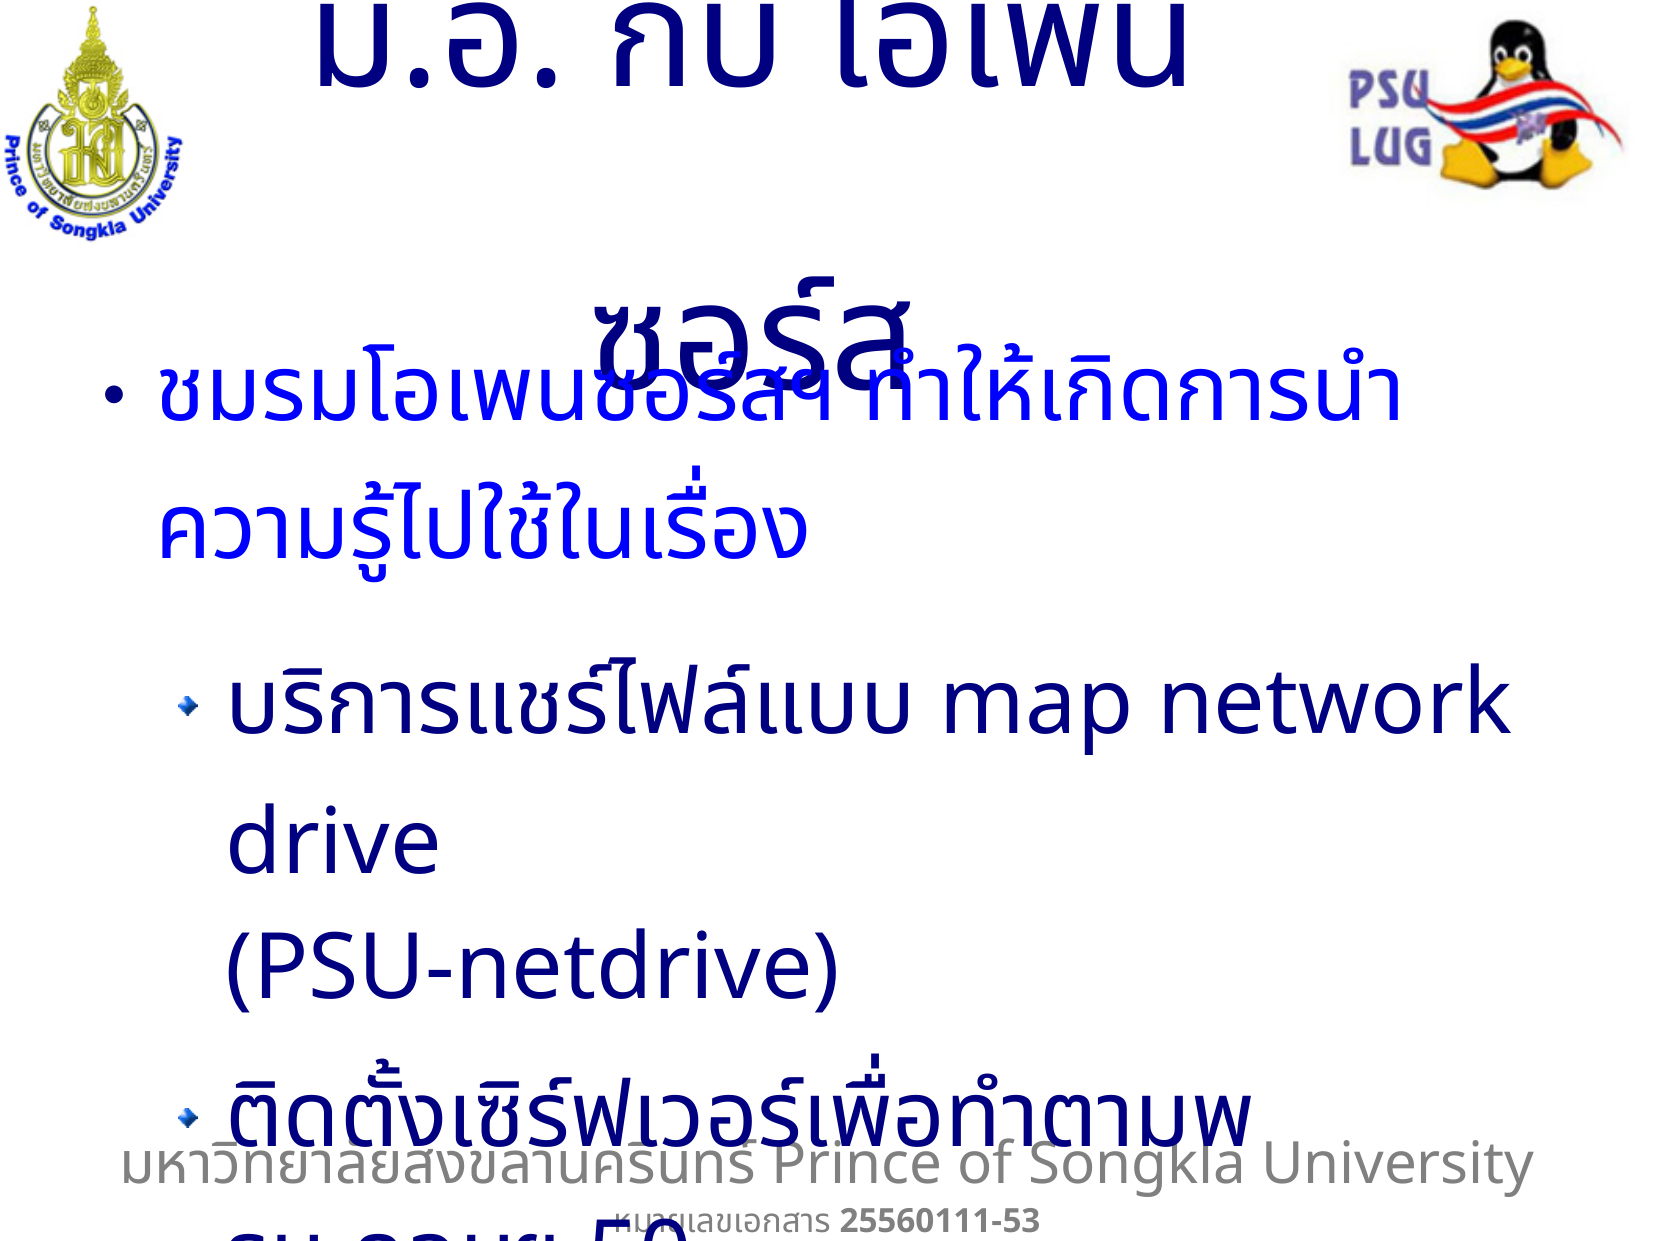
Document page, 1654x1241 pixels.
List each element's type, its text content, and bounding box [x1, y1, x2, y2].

list ชมรมโอเพนซอร์สฯ ทำให้เกิดการนำความรู้ไปใช้ในเรื่อง บริการแชร์ไฟล์แบบ map network drive (PSU-netdrive) ติดตั้งเซิร์ฟเวอร์เพื่อทำตามพรบ.คอมฯ 50 (PSU-radius, PSU-ticker) ติดตั้งโปรแกรมดูแลเซิร์ฟเวอร์ (PSU-mrtg) [84, 322, 1573, 1123]
title ม.อ. กับ โอเพนซอร์ส [206, 0, 1299, 322]
picture [178, 1123, 198, 1128]
picture [0, 0, 185, 247]
picture [1328, 10, 1642, 207]
